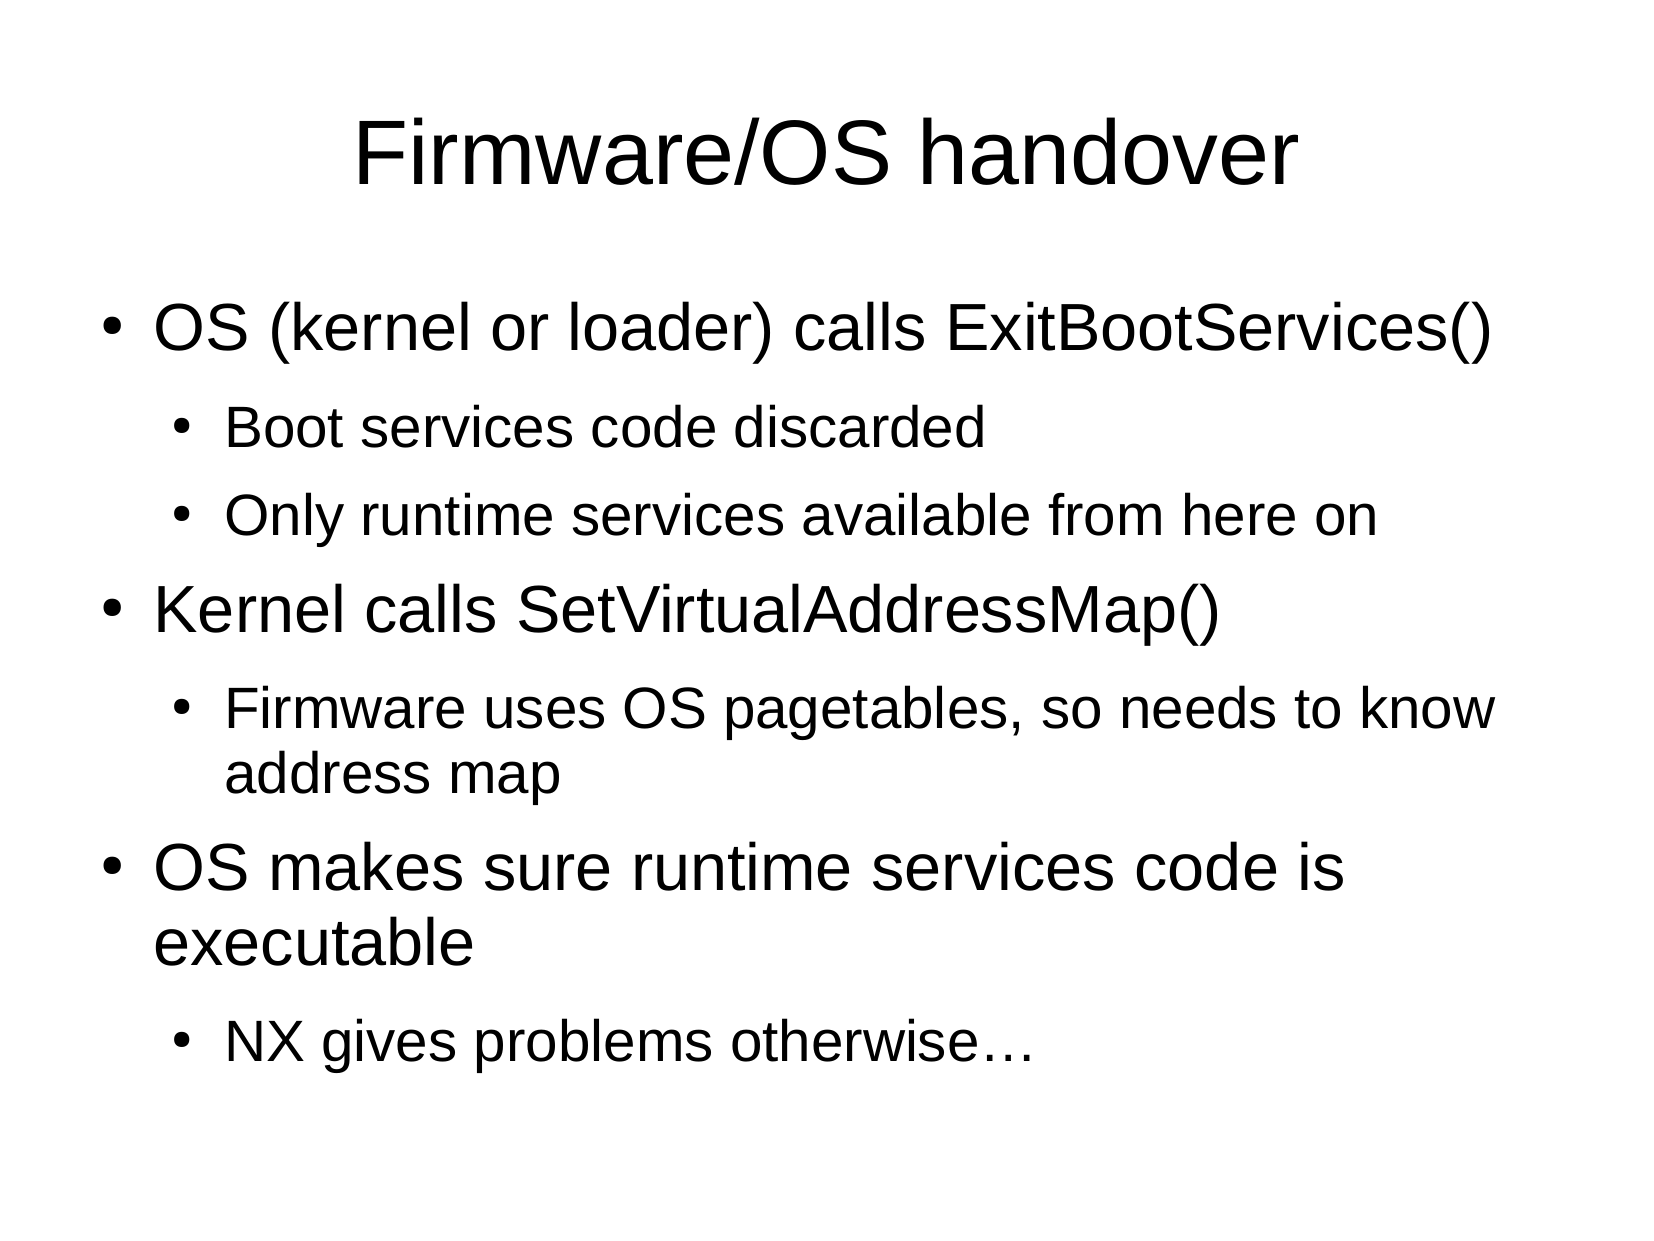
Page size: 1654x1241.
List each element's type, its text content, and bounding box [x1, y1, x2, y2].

list OS (kernel or loader) calls ExitBootServices() Boot services code discarded Only runtime services available from here on Kernel calls SetVirtualAddressMap() Firmware uses OS pagetables, so needs to know address map OS makes sure runtime services code is executable NX gives problems otherwise… [82, 290, 1571, 1109]
title Firmware/OS handover [82, 49, 1571, 257]
